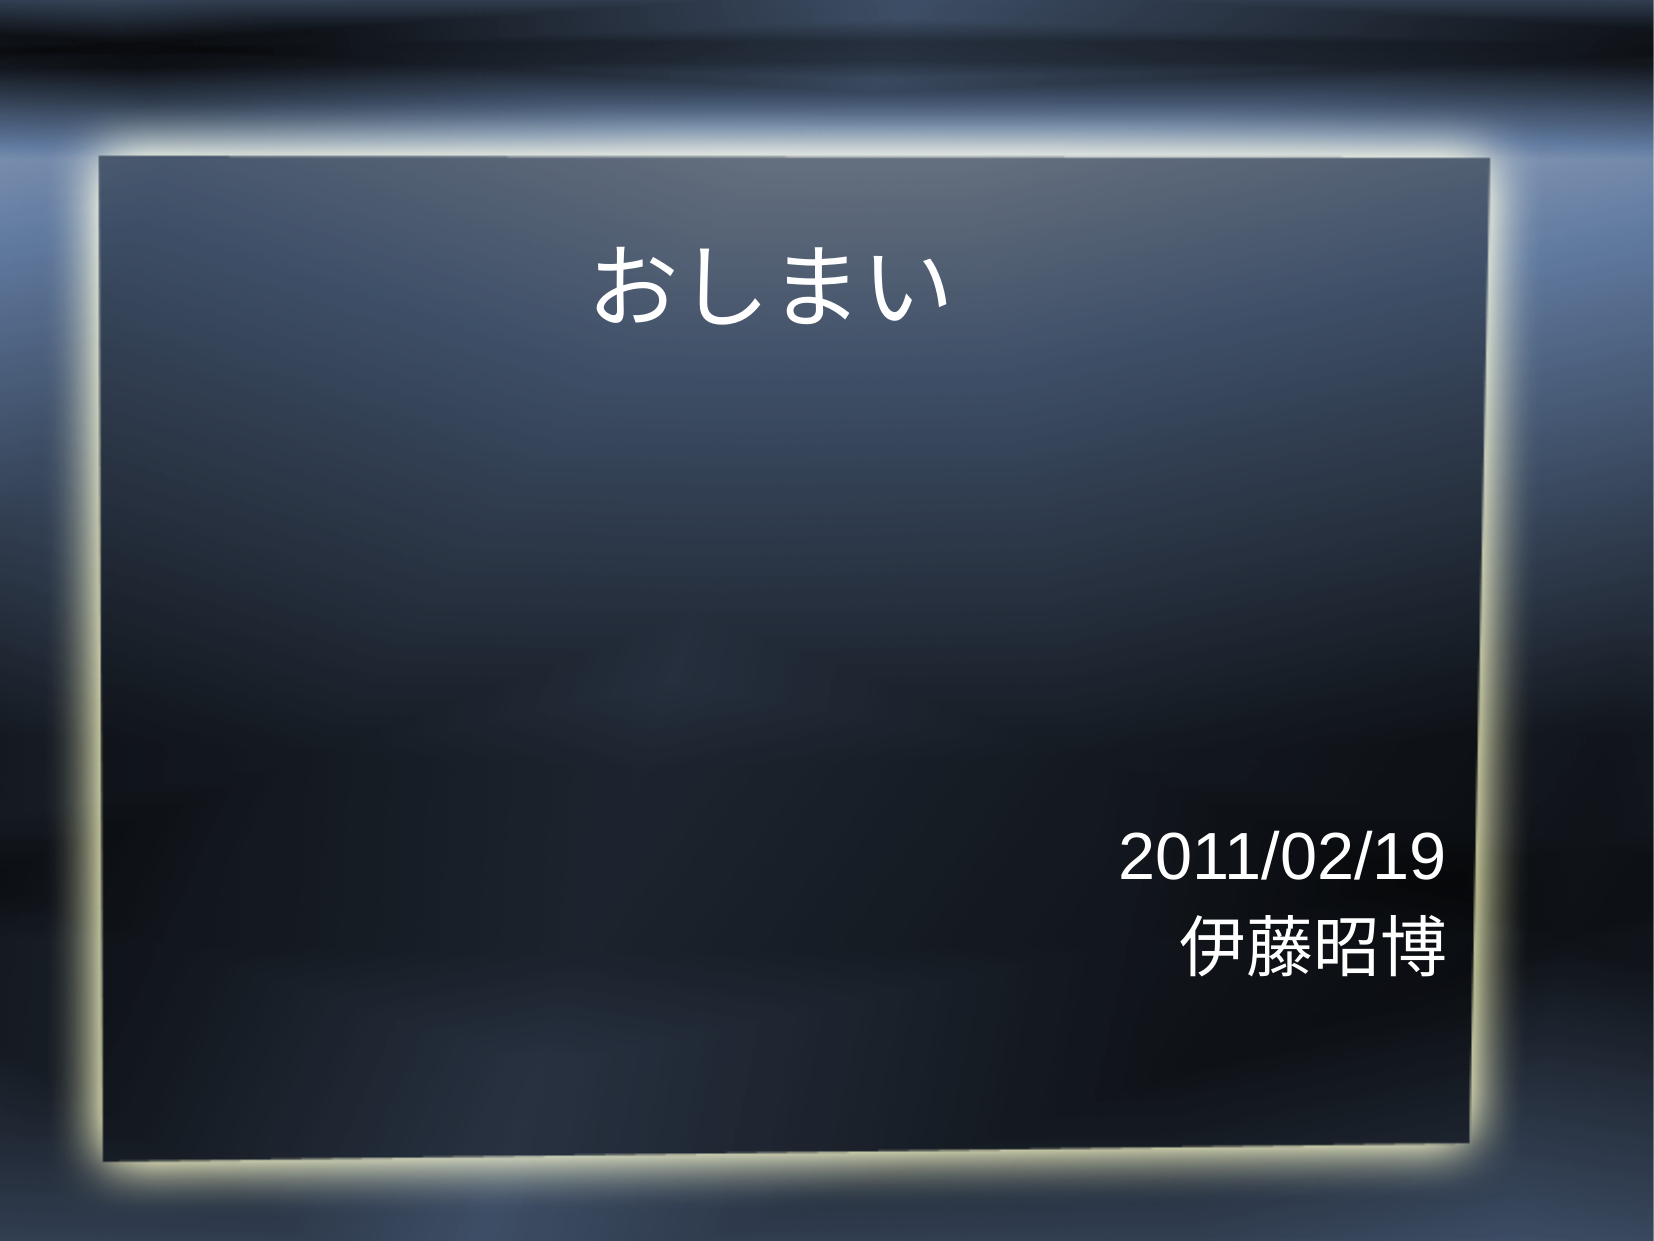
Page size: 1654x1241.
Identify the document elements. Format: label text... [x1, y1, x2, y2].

title おしまい [124, 184, 1418, 377]
picture [0, 0, 1654, 1241]
subtitle 2011/02/19 伊藤昭博 [135, 479, 1447, 1107]
